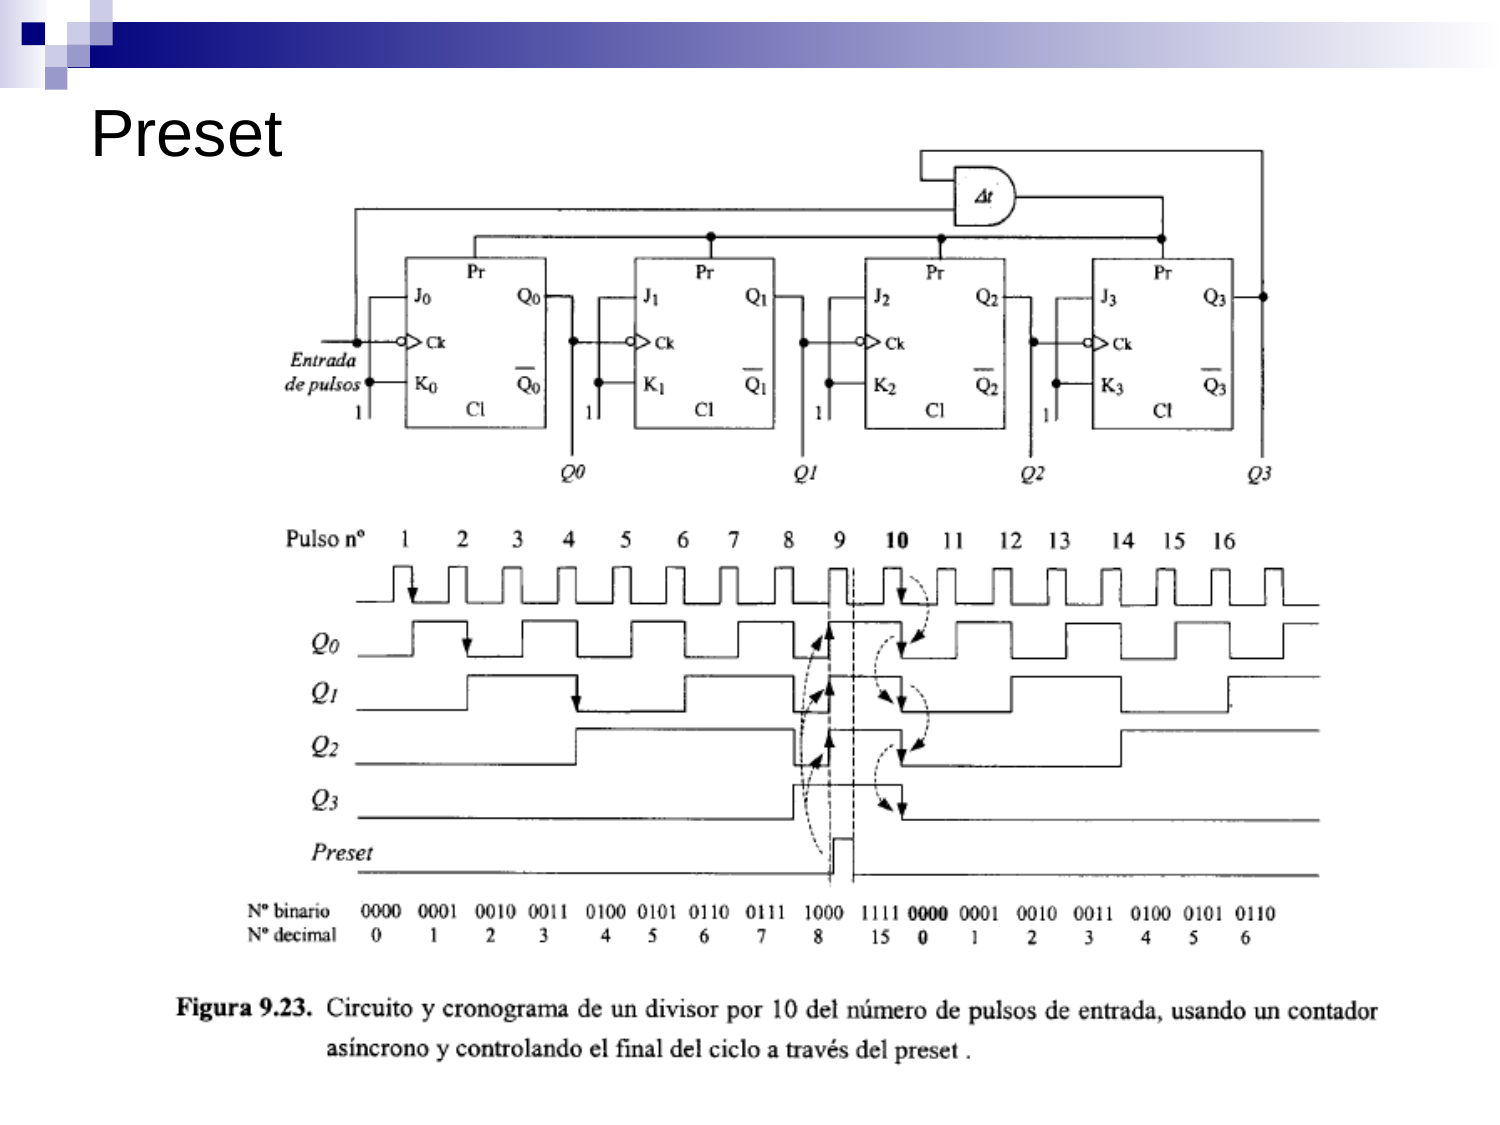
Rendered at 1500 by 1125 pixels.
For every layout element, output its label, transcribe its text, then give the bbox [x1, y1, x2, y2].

picture [159, 185, 1424, 1077]
title Preset [75, 75, 1426, 185]
